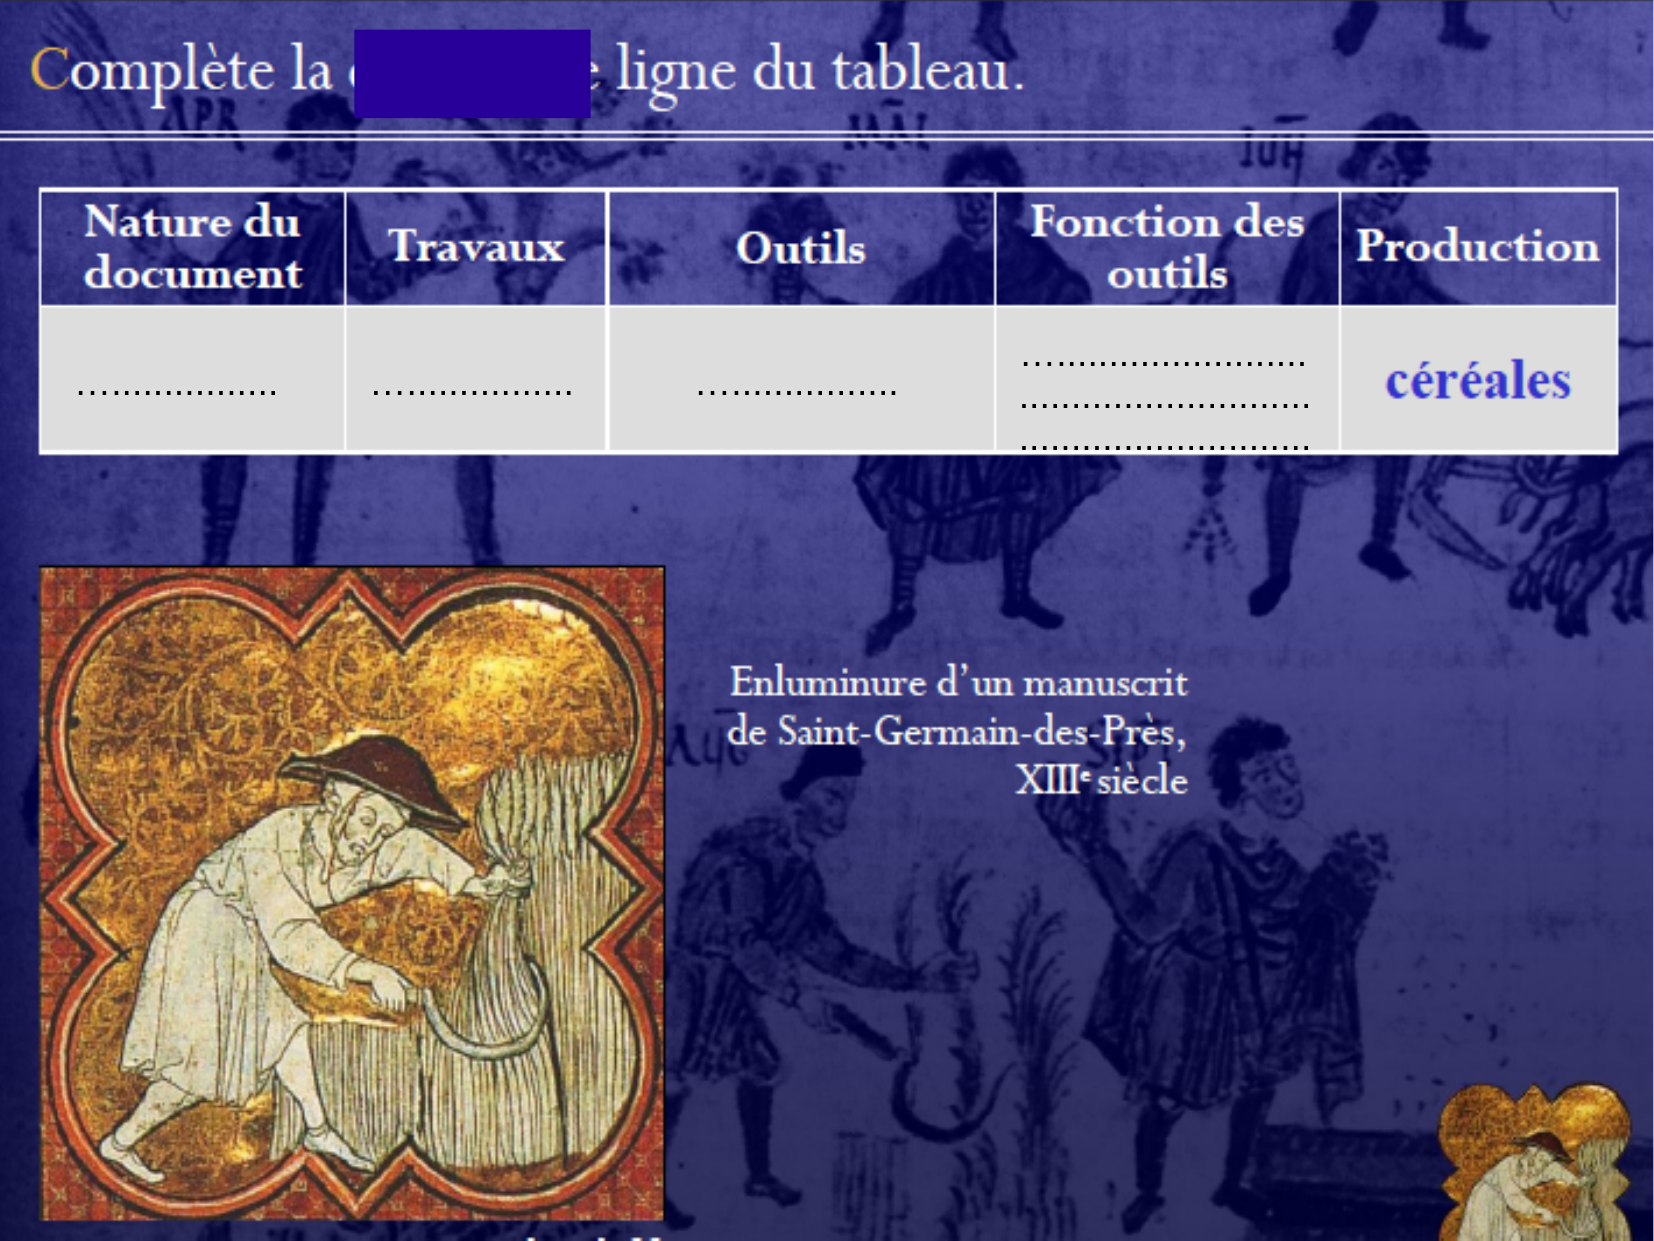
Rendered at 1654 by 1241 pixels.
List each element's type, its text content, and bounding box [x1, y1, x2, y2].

text_box [354, 29, 591, 119]
picture [0, 0, 1654, 1241]
text_box …................................................................................ [1003, 324, 1329, 468]
text_box …................ [59, 354, 296, 412]
text_box …................ [354, 354, 591, 412]
text_box …................ [679, 354, 916, 412]
